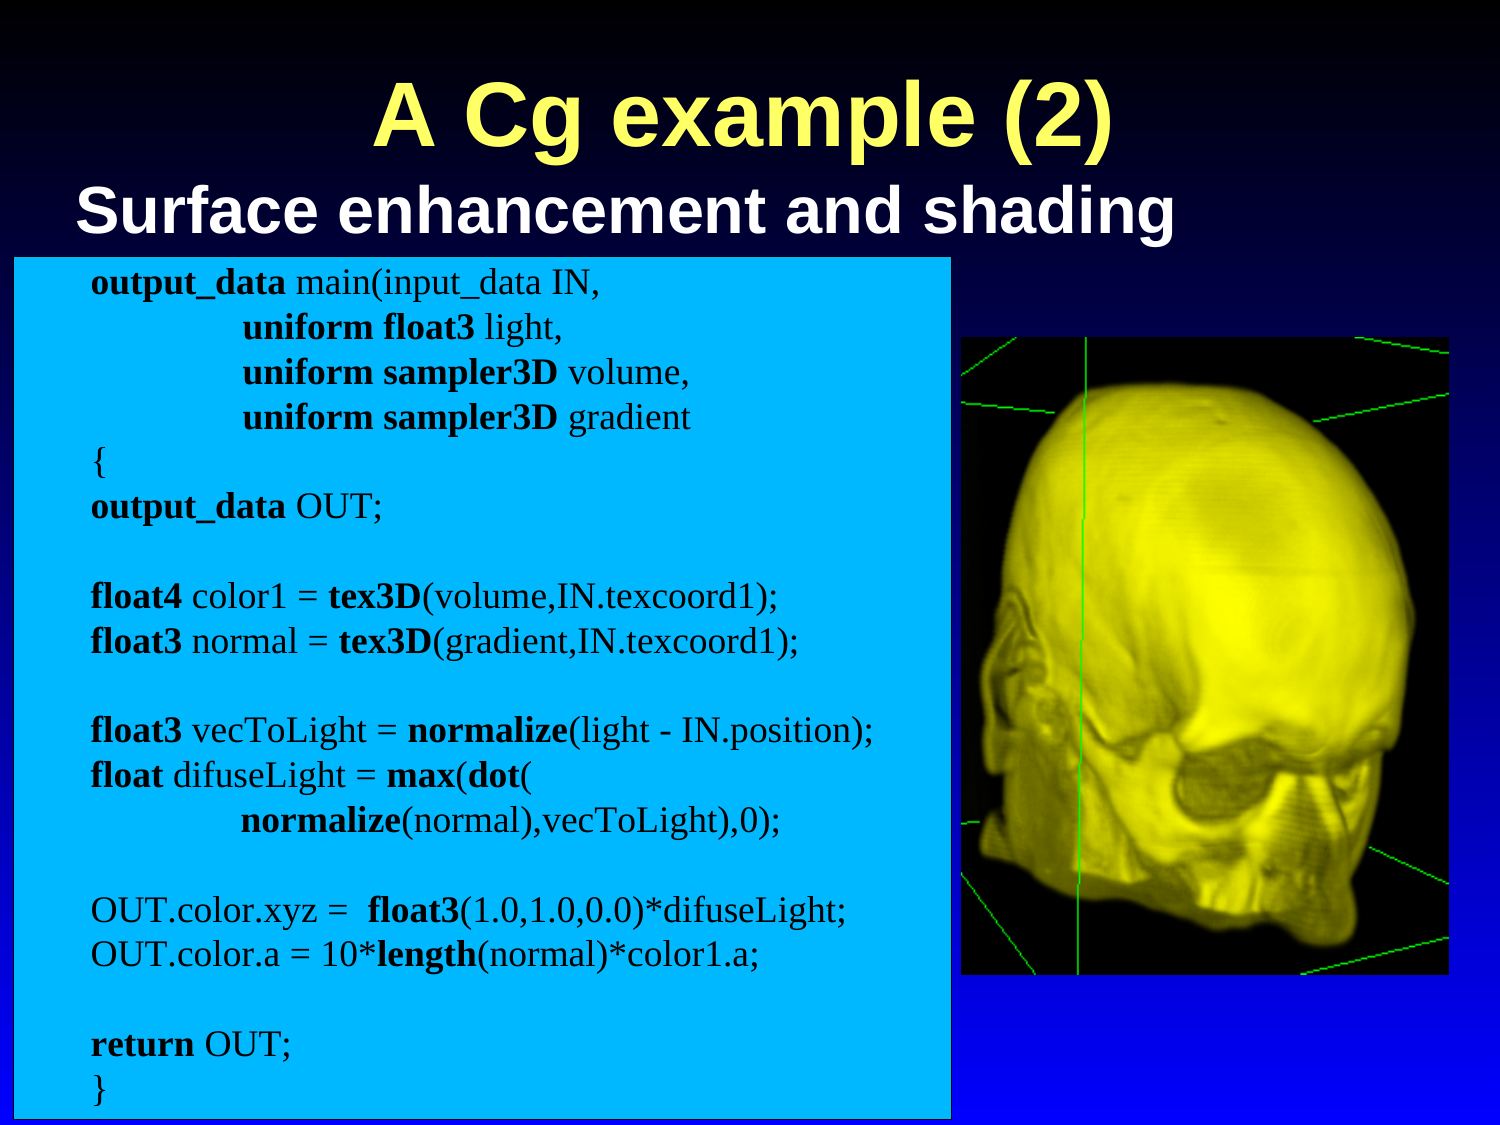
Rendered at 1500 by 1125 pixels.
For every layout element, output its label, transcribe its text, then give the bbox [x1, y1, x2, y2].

title A Cg example (2) [99, 0, 1388, 226]
picture [961, 337, 1449, 976]
text_box output_data main(input_data IN, uniform float3 light, uniform sampler3D volume, uniform sampler3D gradient { output_data OUT; float4 color1 = tex3D(volume,IN.texcoord1); float3 normal = tex3D(gradient,IN.texcoord1); float3 vecToLight = normalize(light - IN.position); float difuseLight = max(dot( normalize(normal),vecToLight),0); OUT.color.xyz = float3(1.0,1.0,0.0)*difuseLight; OUT.color.a = 10*length(normal)*color1.a; return OUT; } [13, 256, 952, 1120]
list Surface enhancement and shading [75, 167, 1363, 281]
